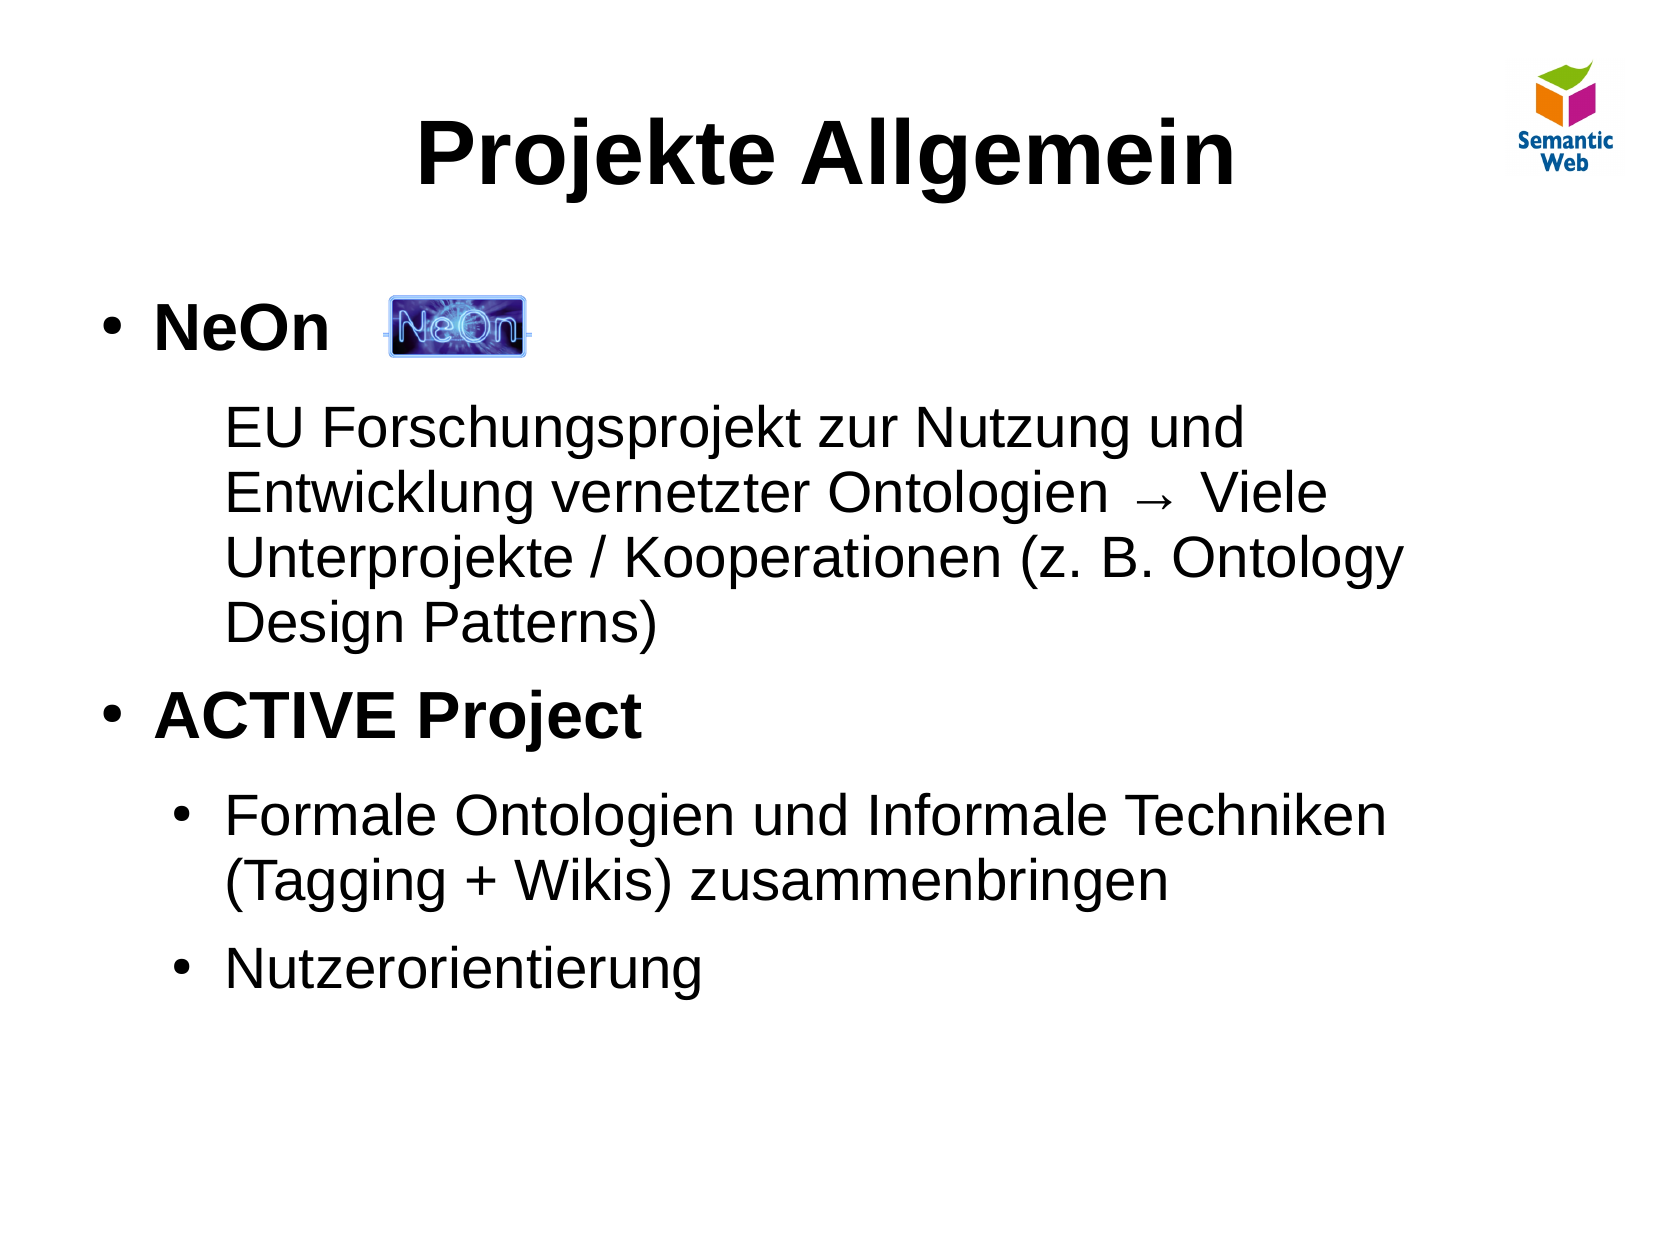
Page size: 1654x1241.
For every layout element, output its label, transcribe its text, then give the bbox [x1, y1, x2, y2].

title Projekte Allgemein [82, 49, 1571, 257]
list NeOn EU Forschungsprojekt zur Nutzung und Entwicklung vernetzter Ontologien → Viele Unterprojekte / Kooperationen (z. B. Ontology Design Patterns) ACTIVE Project Formale Ontologien und Informale Techniken (Tagging + Wikis) zusammenbringen Nutzerorientierung [82, 290, 1571, 1177]
picture [383, 295, 532, 358]
picture [1571, 58, 1625, 176]
